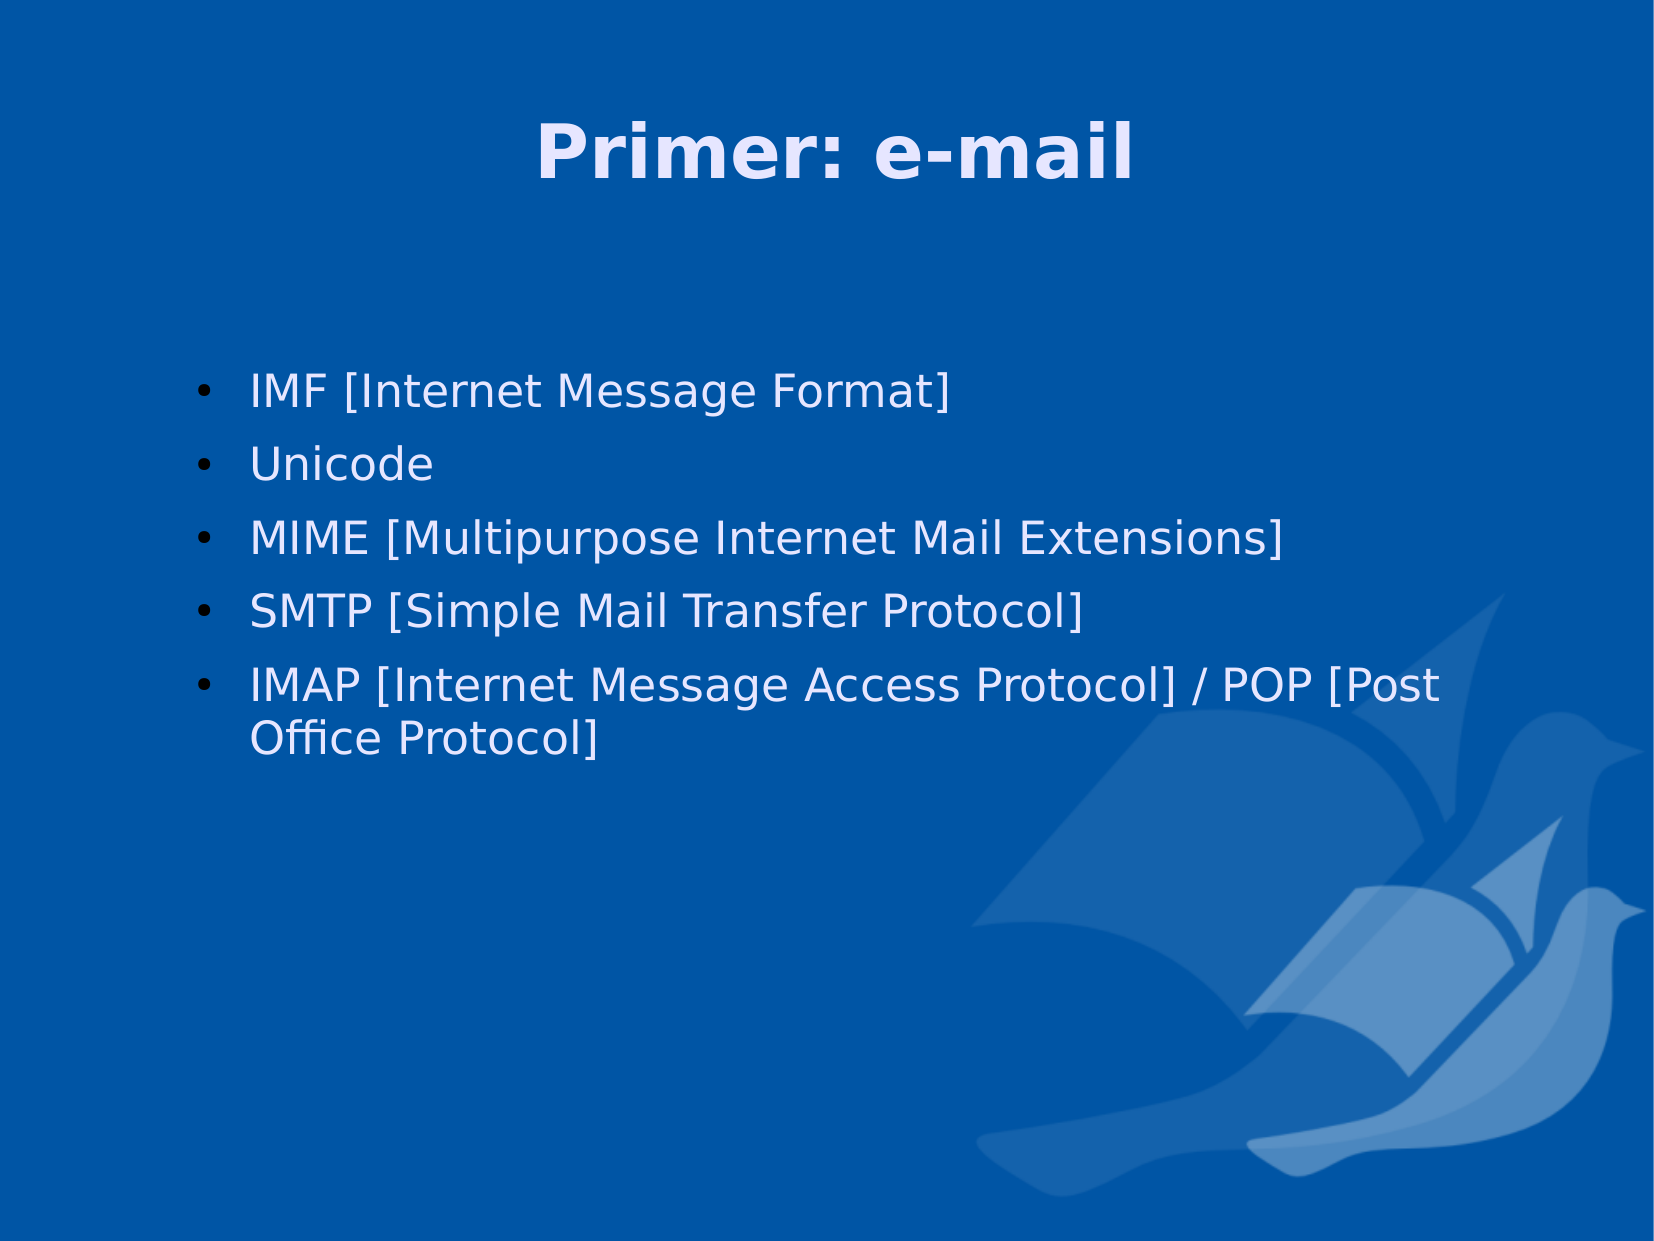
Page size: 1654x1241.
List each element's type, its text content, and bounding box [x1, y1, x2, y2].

title Primer: e-mail [82, 49, 1571, 257]
list IMF [Internet Message Format] Unicode MIME [Multipurpose Internet Mail Extensions] SMTP [Simple Mail Transfer Protocol] IMAP [Internet Message Access Protocol] / POP [Post Office Protocol] [178, 364, 1570, 1147]
picture [0, 0, 1654, 1241]
